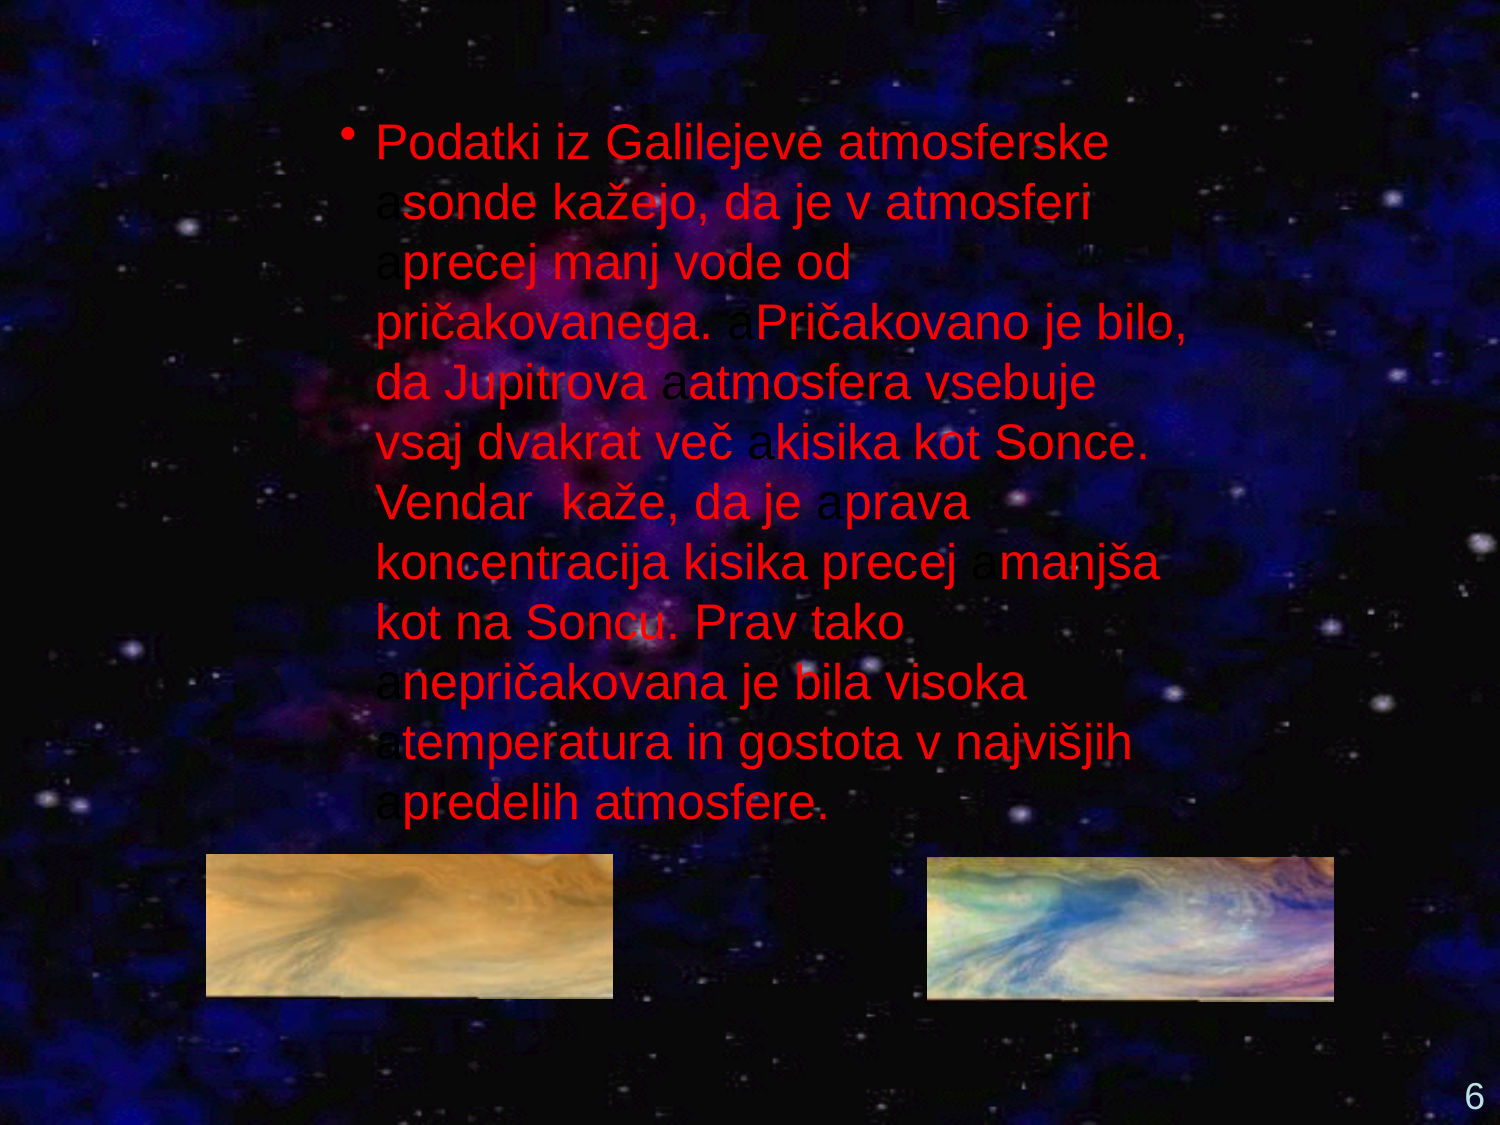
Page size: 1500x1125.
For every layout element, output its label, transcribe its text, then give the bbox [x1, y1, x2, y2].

picture [0, 0, 1500, 1125]
text_box Podatki iz Galilejeve atmosferske asonde kažejo, da je v atmosferi aprecej manj vode od pričakovanega. aPričakovano je bilo, da Jupitrova aatmosfera vsebuje vsaj dvakrat več akisika kot Sonce. Vendar kaže, da je aprava koncentracija kisika precej amanjša kot na Soncu. Prav tako anepričakovana je bila visoka atemperatura in gostota v najvišjih apredelih atmosfere. [324, 101, 1214, 897]
text_box 6 [1449, 1064, 1500, 1125]
